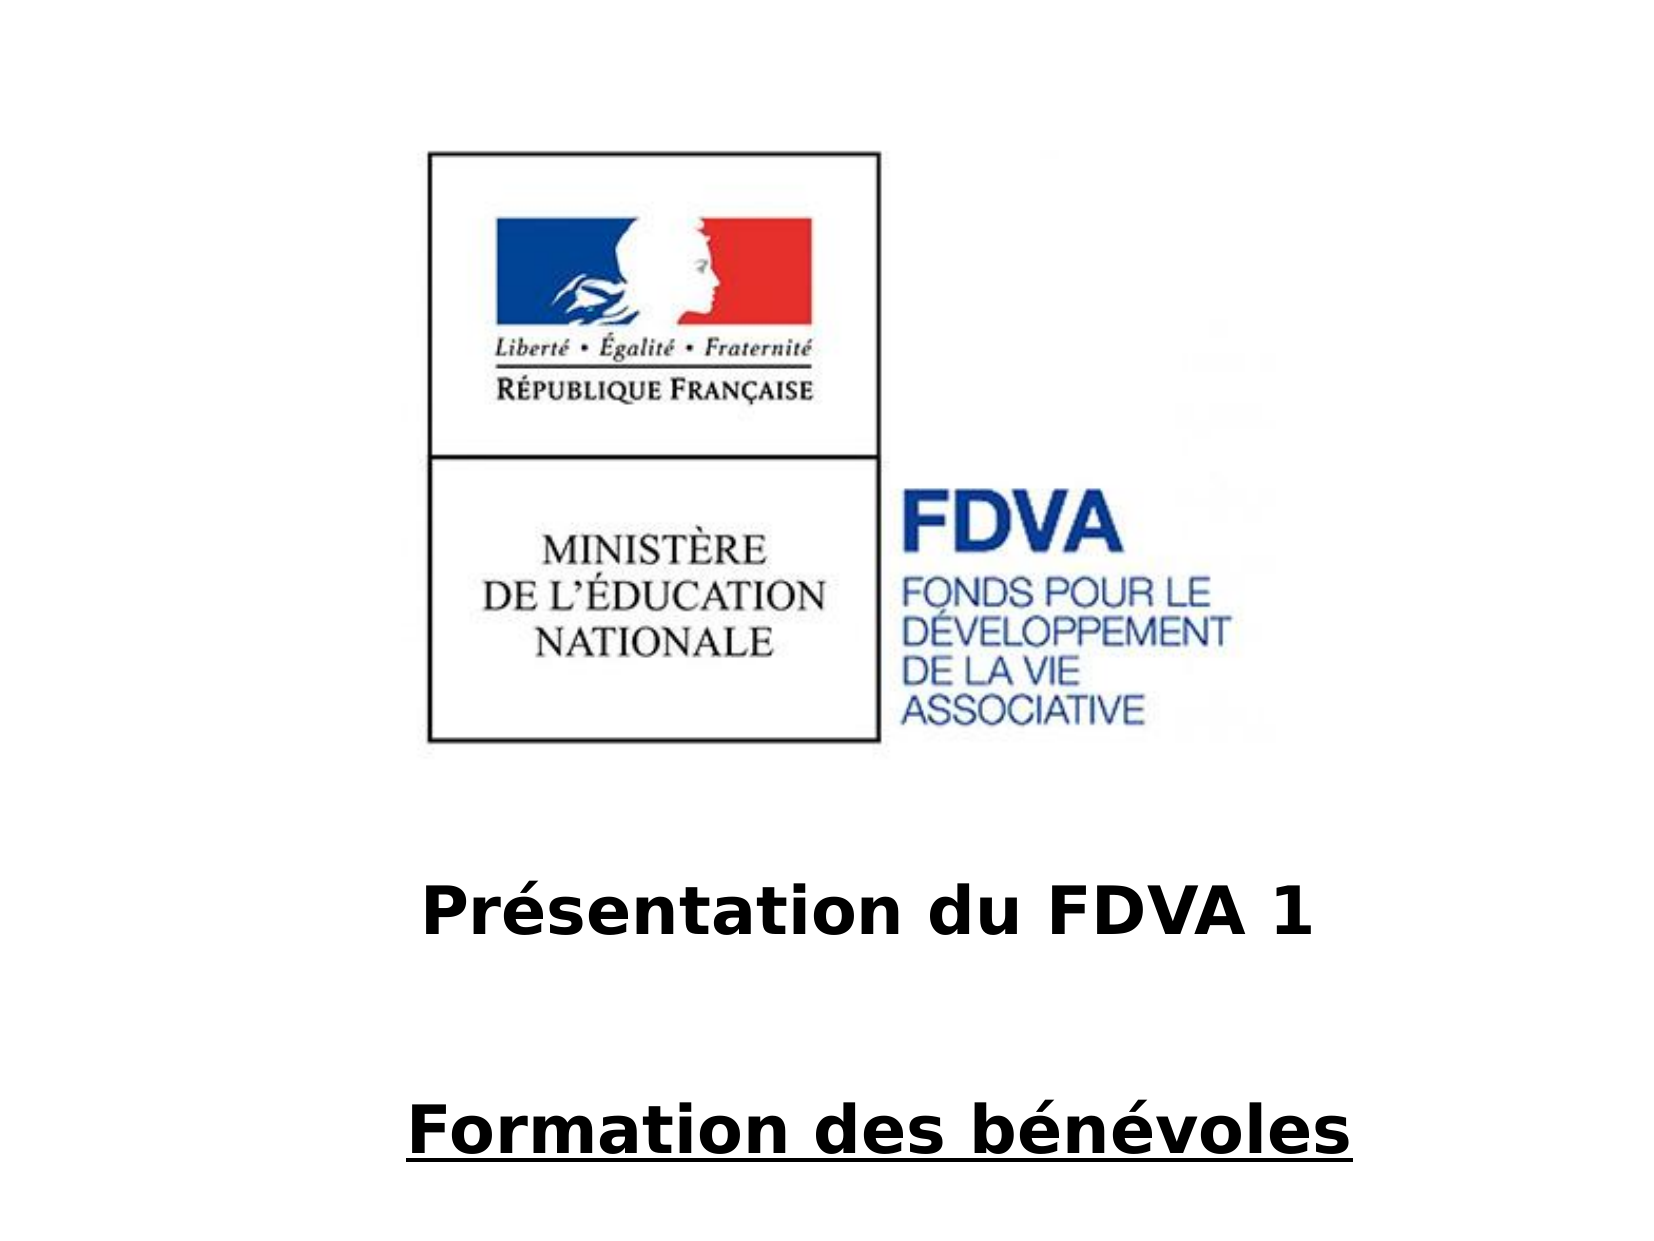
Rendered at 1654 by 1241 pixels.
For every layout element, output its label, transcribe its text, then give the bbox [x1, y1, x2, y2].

picture [401, 118, 1276, 776]
subtitle Présentation du FDVA 1 Formation des bénévoles [165, 830, 1595, 1205]
